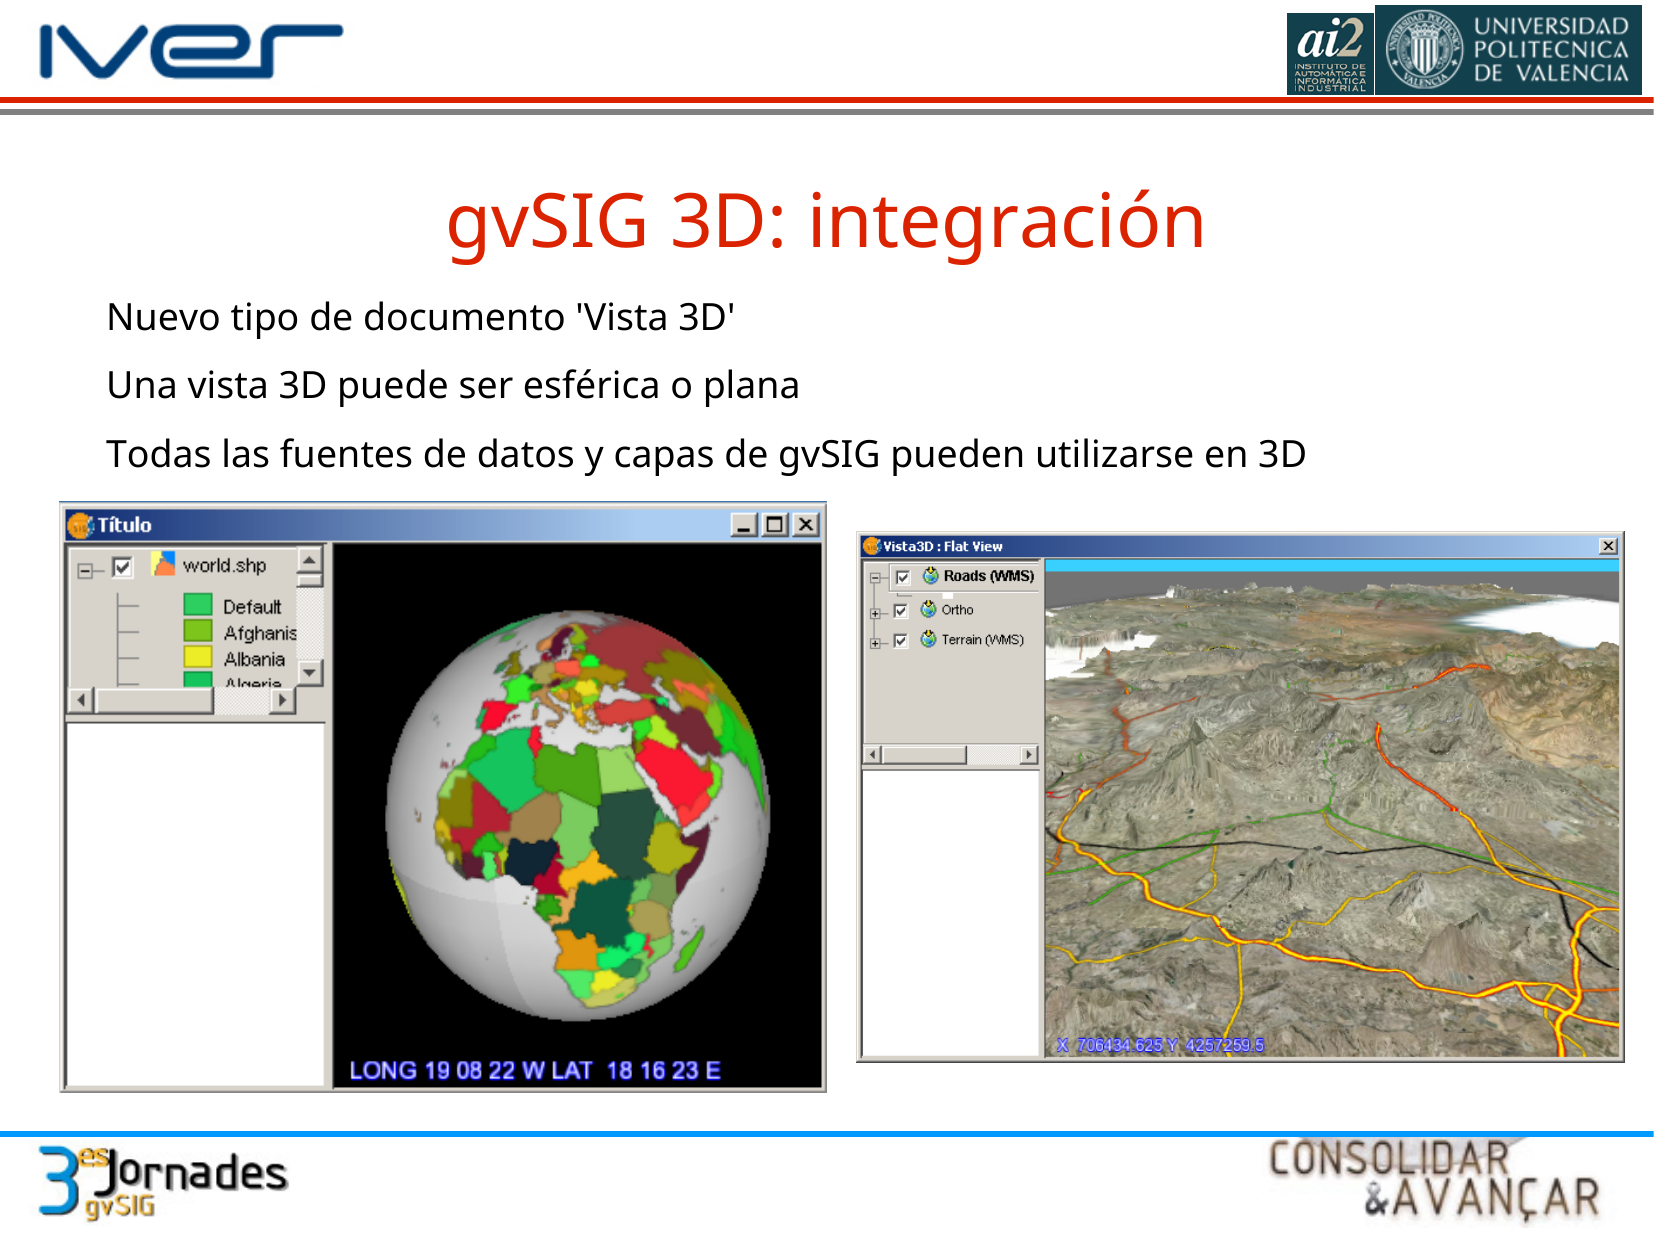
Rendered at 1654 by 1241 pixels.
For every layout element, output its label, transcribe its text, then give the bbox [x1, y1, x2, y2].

picture [1246, 1137, 1618, 1228]
picture [27, 15, 355, 89]
list Nuevo tipo de documento 'Vista 3D' Una vista 3D puede ser esférica o plana Todas las fuentes de datos y capas de gvSIG pueden utilizarse en 3D [88, 289, 1565, 537]
picture [1375, 5, 1642, 95]
title gvSIG 3D: integración [82, 159, 1571, 278]
picture [59, 501, 827, 1093]
picture [29, 1139, 296, 1226]
picture [1287, 13, 1374, 95]
picture [856, 531, 1625, 1063]
